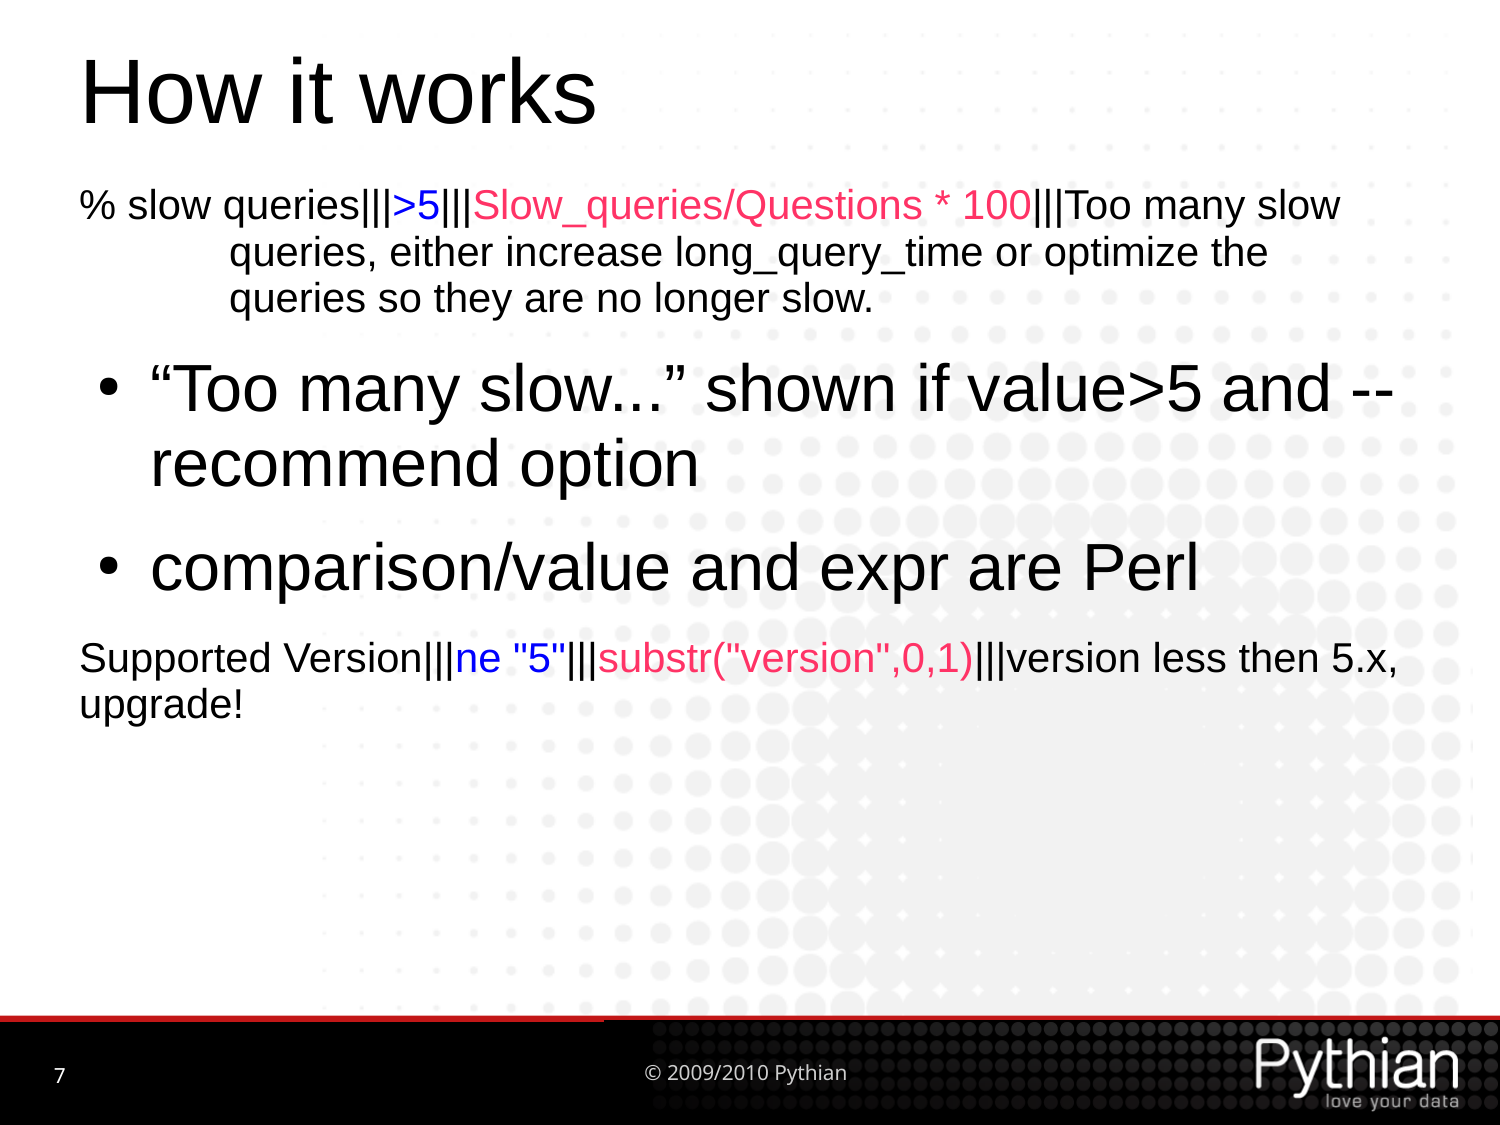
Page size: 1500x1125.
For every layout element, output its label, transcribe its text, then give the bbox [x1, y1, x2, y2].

title How it works [72, 29, 1407, 99]
text_box <number> [39, 1054, 76, 1090]
picture [604, 1020, 1500, 1125]
picture [314, 32, 1473, 1015]
list % slow queries|||>5|||Slow_queries/Questions * 100|||Too many slow queries, either increase long_query_time or optimize the queries so they are no longer slow. “Too many slow...” shown if value>5 and --recommend option comparison/value and expr are Perl Supported Version|||ne "5"|||substr("version",0,1)|||version less then 5.x, upgrade! [72, 99, 1407, 909]
